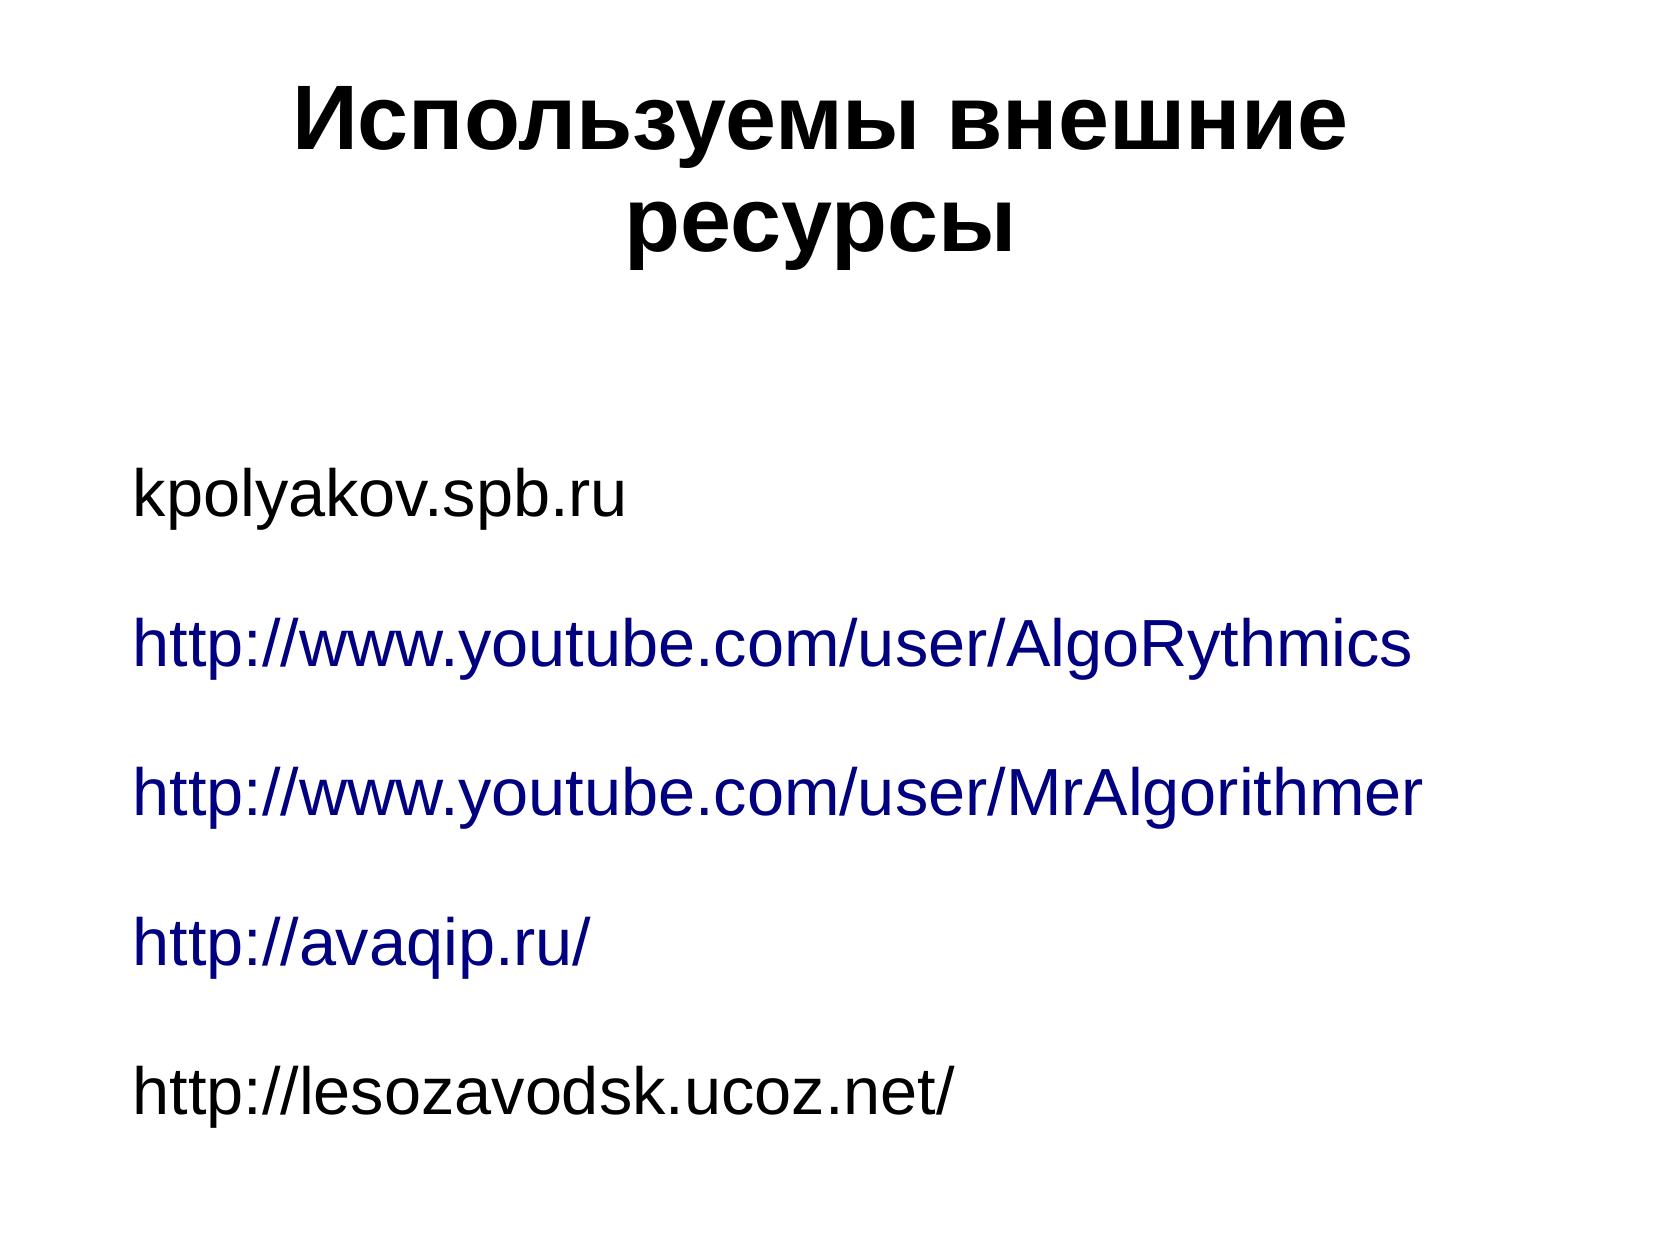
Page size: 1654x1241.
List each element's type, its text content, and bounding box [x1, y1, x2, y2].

text_box Используемы внешние ресурсы [82, 59, 1560, 279]
text_box kpolyakov.spb.ru http://www.youtube.com/user/AlgoRythmics http://www.youtube.com/user/MrAlgorithmer http://avaqip.ru/ http://lesozavodsk.ucoz.net/ [118, 448, 1595, 1137]
